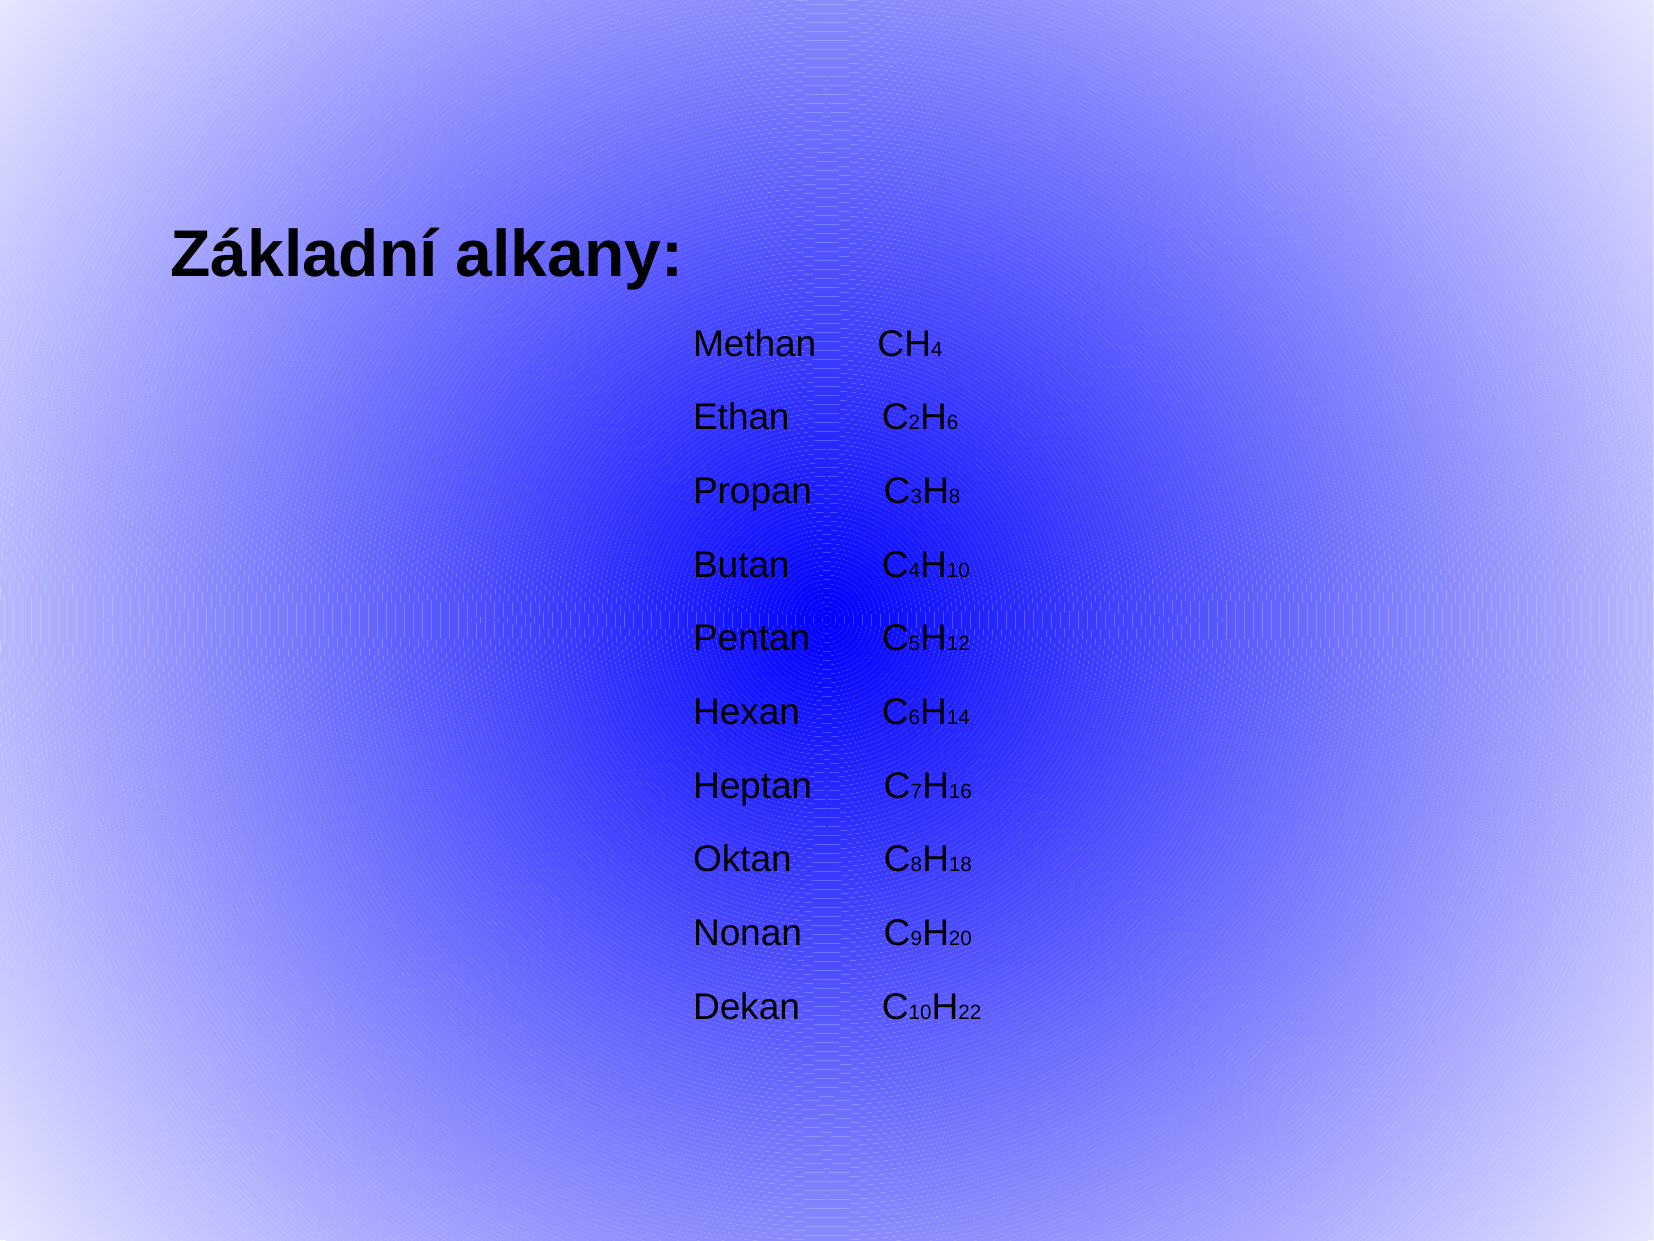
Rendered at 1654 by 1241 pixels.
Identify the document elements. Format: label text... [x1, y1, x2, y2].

list Základní alkany: Methan CH4 Ethan C2H6 Propan C3H8 Butan C4H10 Pentan C5H12 Hexan C6H14 Heptan C7H16 Oktan C8H18 Nonan C9H20 Dekan C10H22 [82, 210, 1571, 1030]
